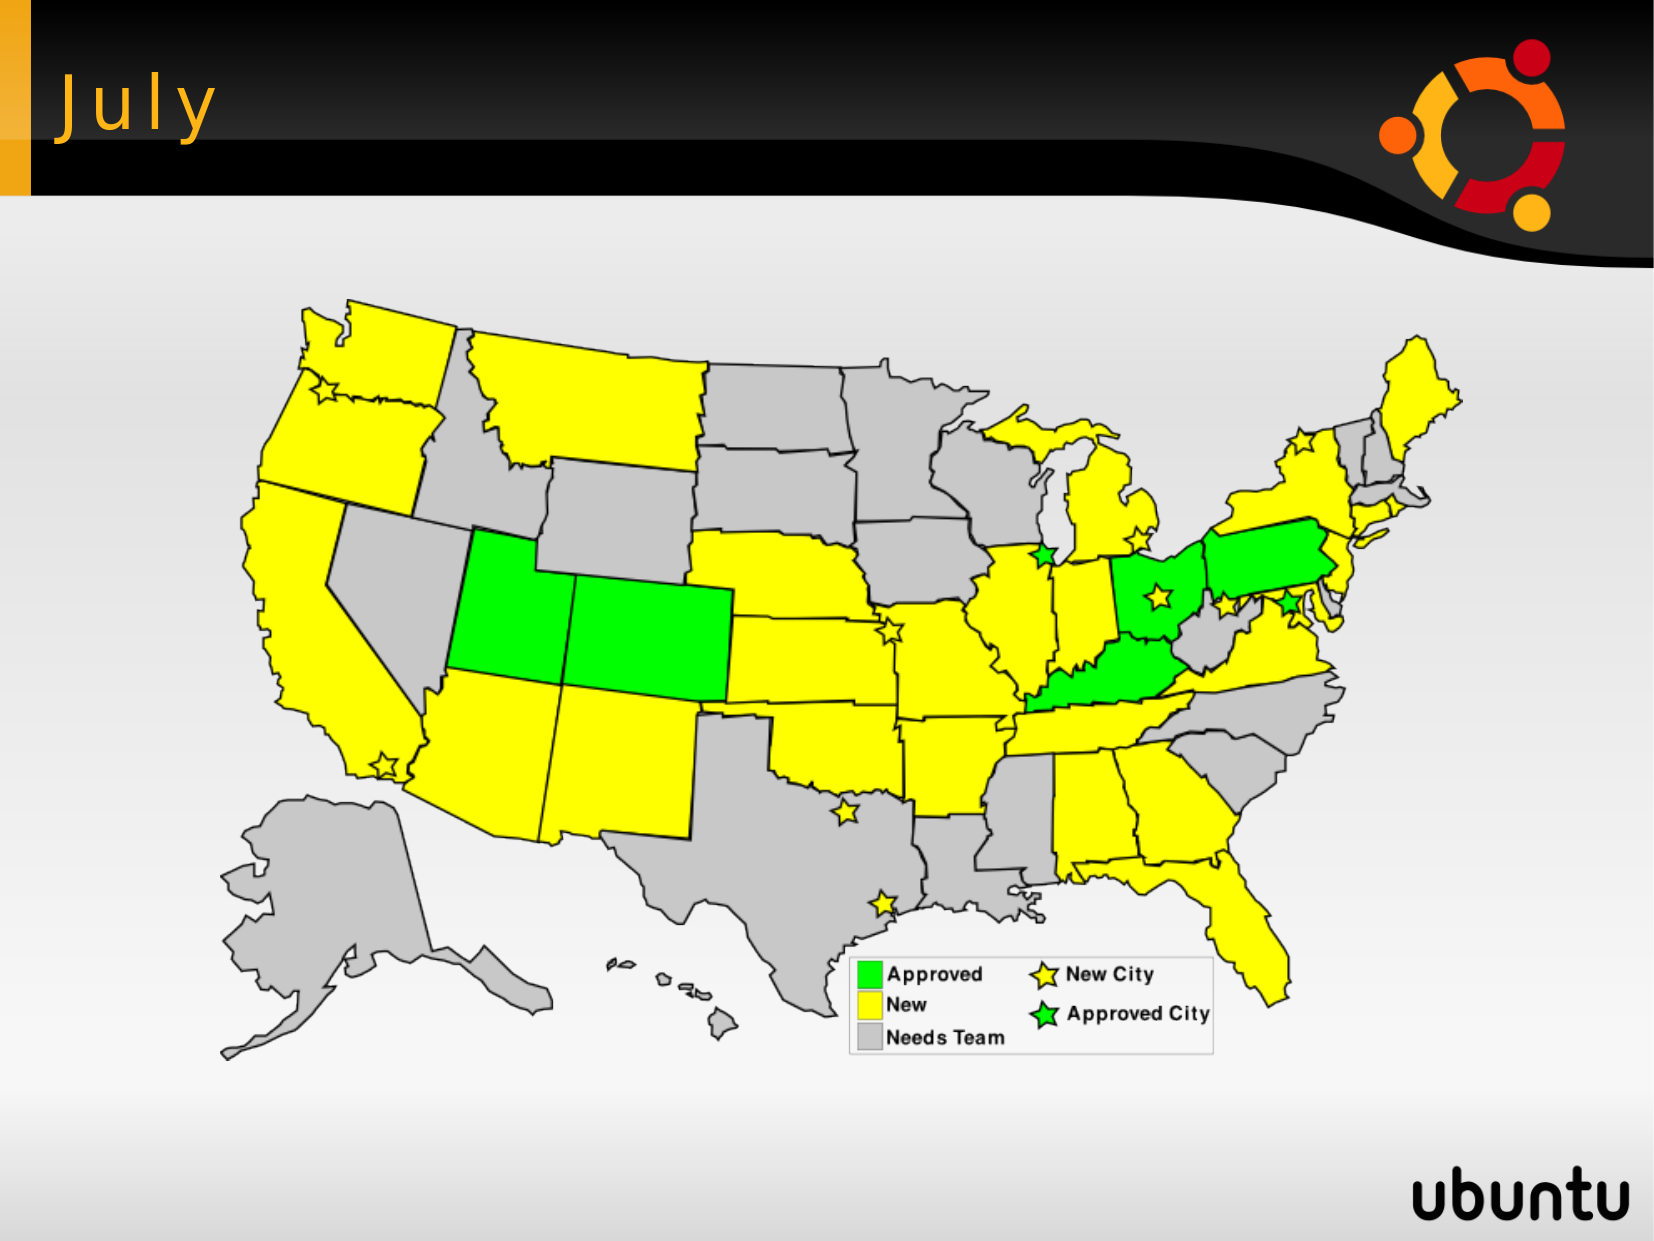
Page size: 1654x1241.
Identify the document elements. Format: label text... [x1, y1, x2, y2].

picture [0, 0, 1654, 1241]
title July [76, 7, 1565, 200]
